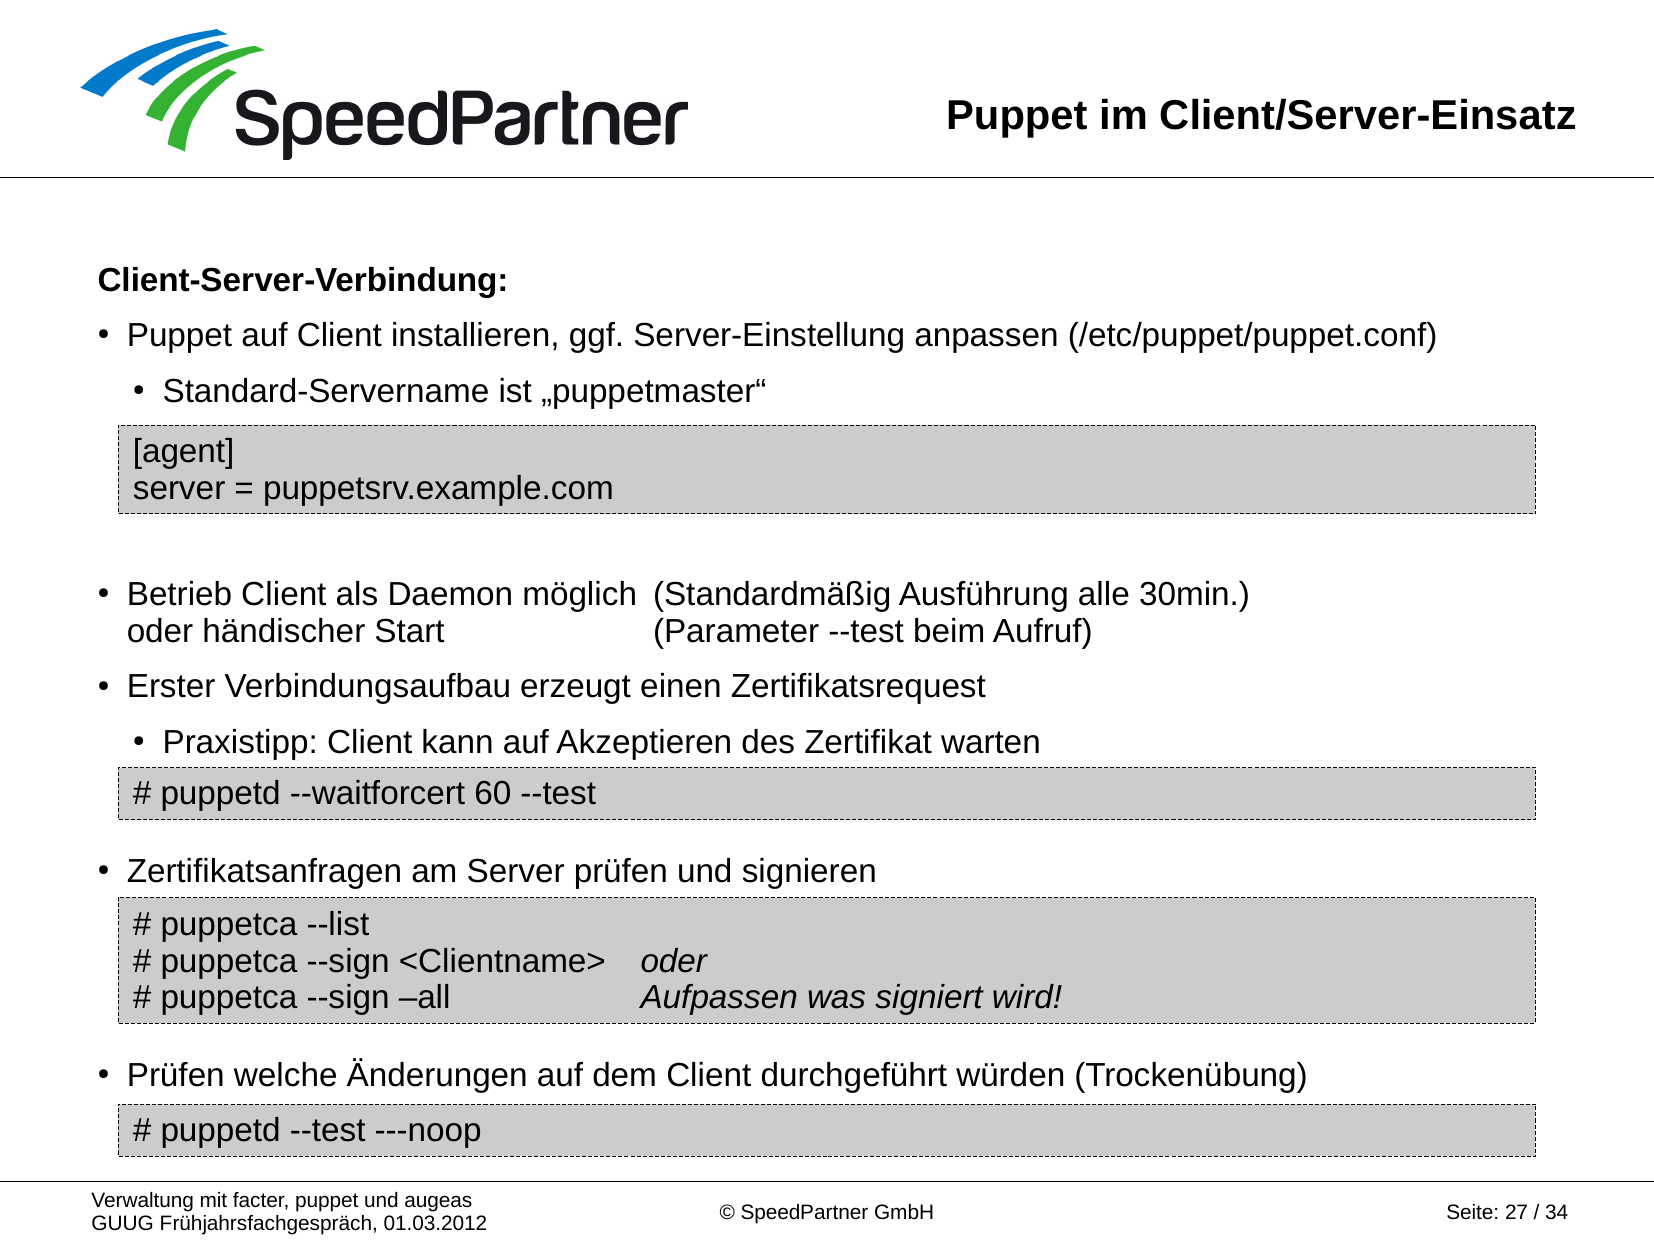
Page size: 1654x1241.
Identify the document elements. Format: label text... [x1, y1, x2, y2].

text_box # puppetd --waitforcert 60 --test [118, 767, 1536, 820]
text_box [agent] server = puppetsrv.example.com [118, 425, 1536, 514]
title Puppet im Client/Server-Einsatz [590, 70, 1577, 160]
text_box # puppetd --test ---noop [118, 1104, 1536, 1157]
text_box Client-Server-Verbindung: Puppet auf Client installieren, ggf. Server-Einstellung anpassen (/etc/puppet/puppet.conf) Standard-Servername ist „puppetmaster“ Betrieb Client als Daemon möglich (Standardmäßig Ausführung alle 30min.) oder händischer Start (Parameter --test beim Aufruf) Erster Verbindungsaufbau erzeugt einen Zertifikatsrequest Praxistipp: Client kann auf Akzeptieren des Zertifikat warten Zertifikatsanfragen am Server prüfen und signieren Prüfen welche Änderungen auf dem Client durchgeführt würden (Trockenübung) [82, 253, 1565, 1177]
picture [80, 29, 688, 160]
text_box # puppetca --list # puppetca --sign <Clientname> oder # puppetca --sign –all Aufpassen was signiert wird! [118, 897, 1536, 1024]
